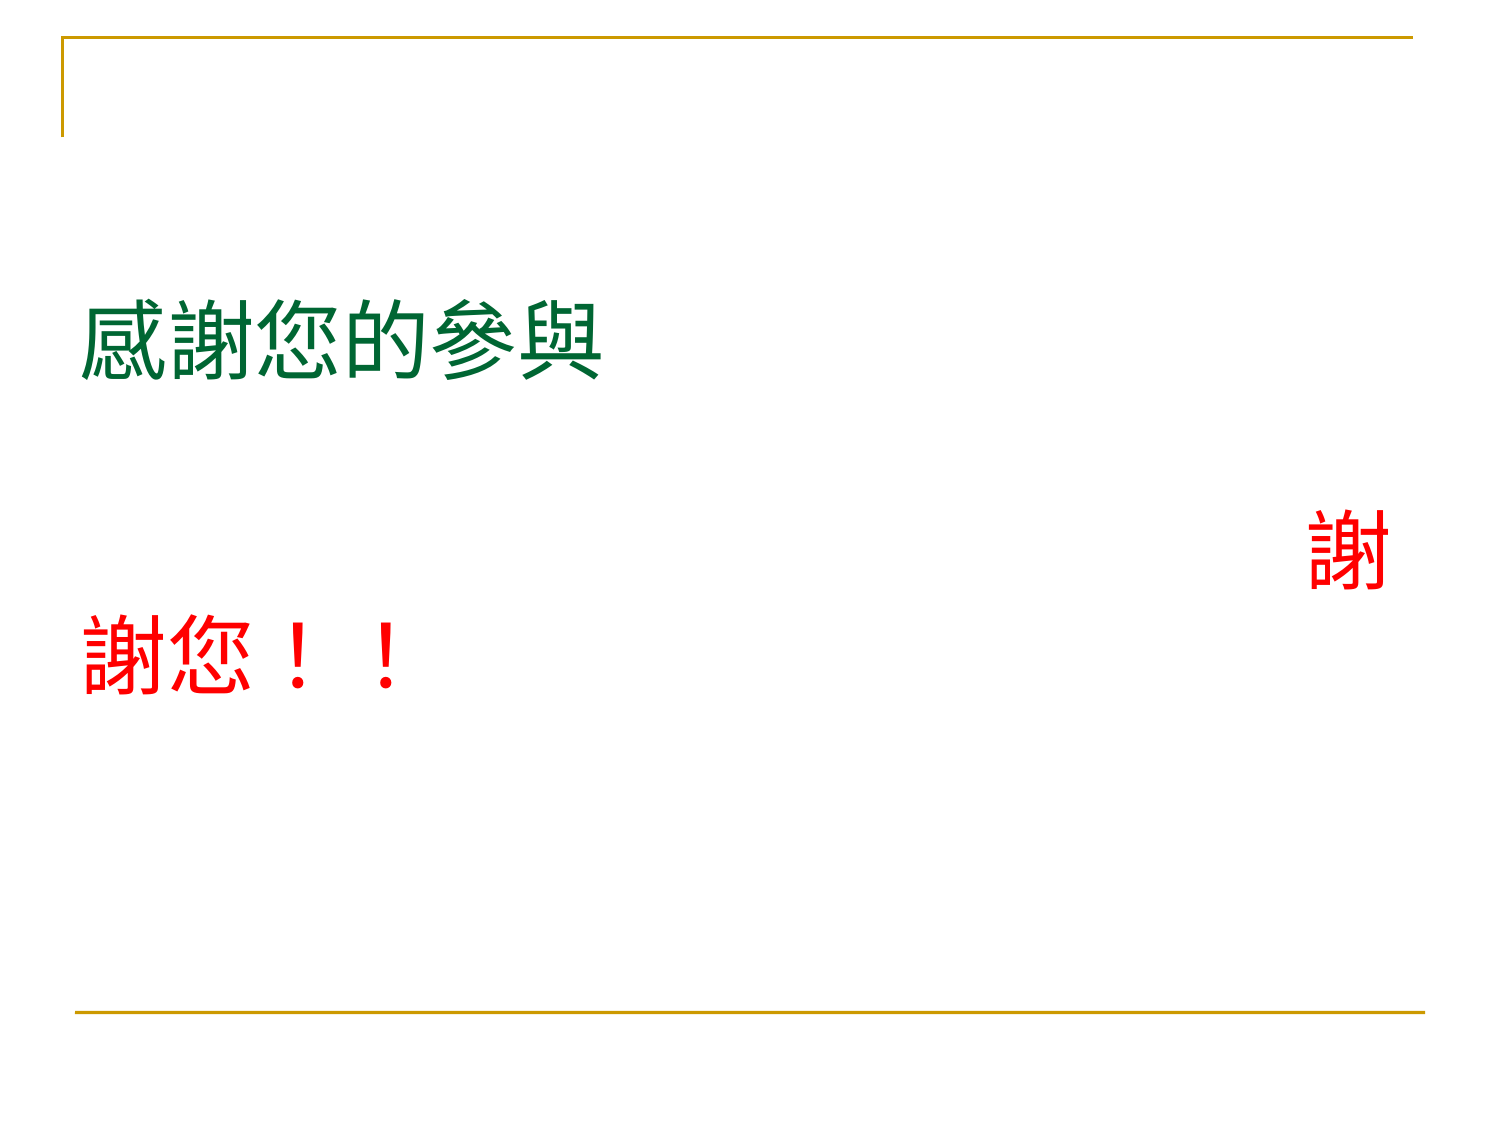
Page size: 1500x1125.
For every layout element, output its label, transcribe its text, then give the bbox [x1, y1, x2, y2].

title 感謝您的參與 謝謝您！！ [64, 278, 1415, 799]
